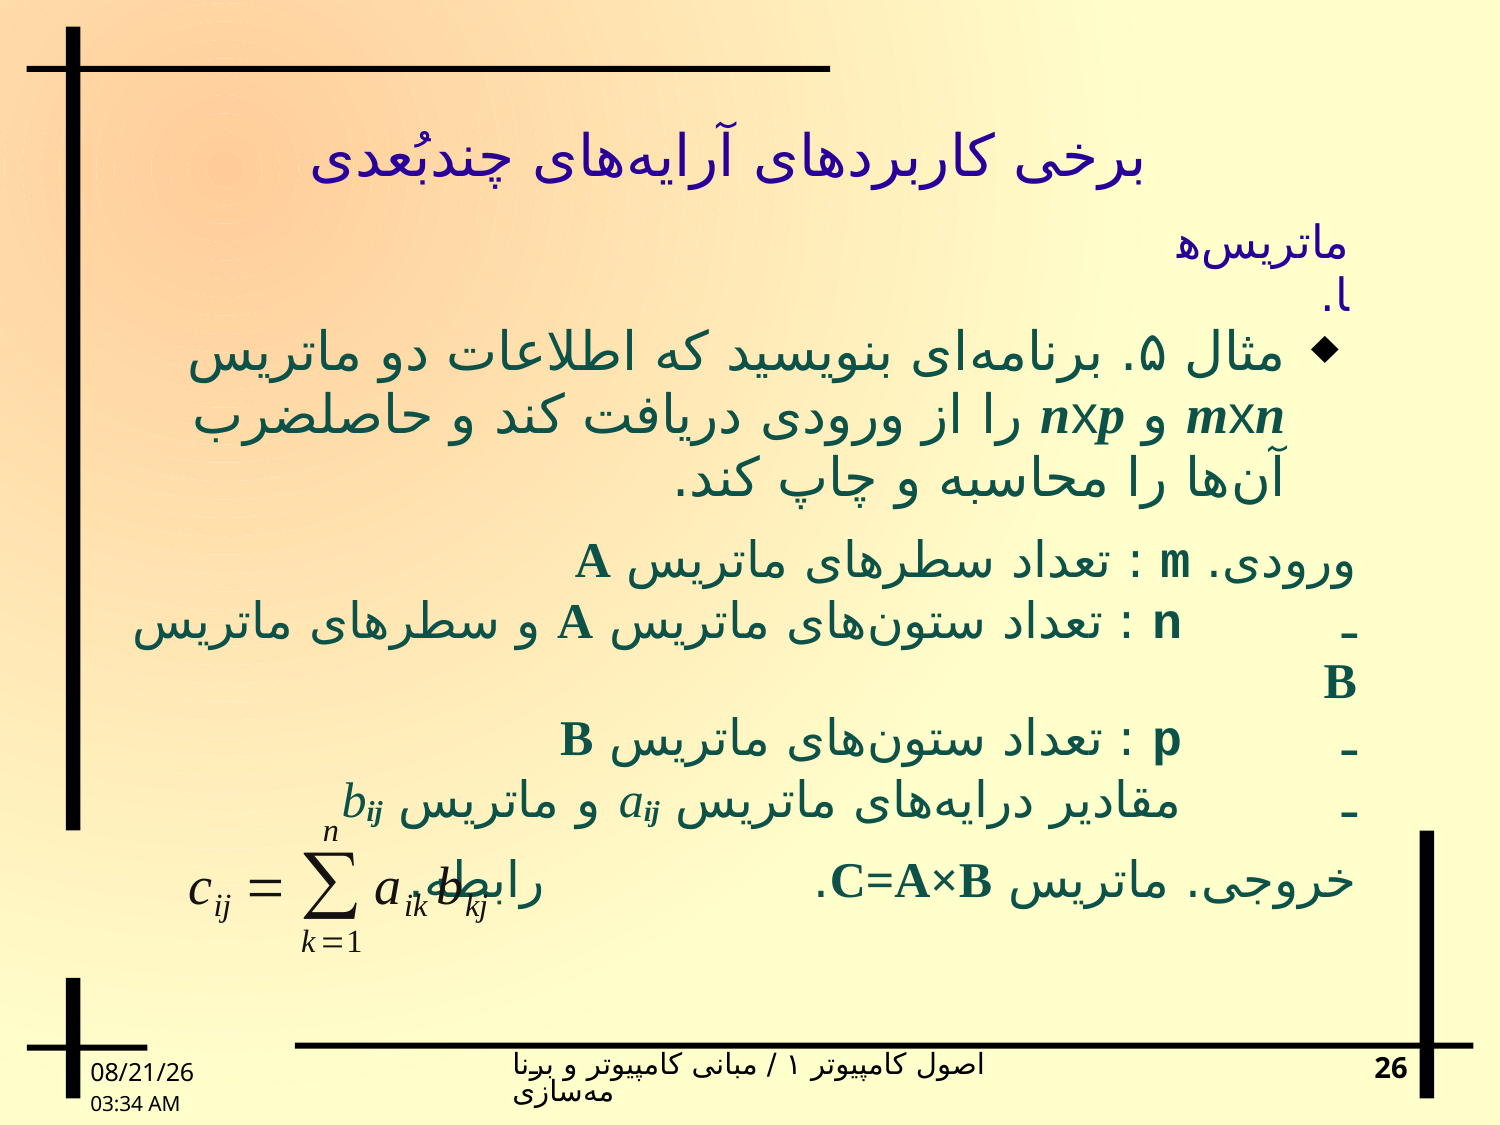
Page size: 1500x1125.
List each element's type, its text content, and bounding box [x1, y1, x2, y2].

title ماتریس‌ها. [1168, 209, 1350, 329]
chart [180, 813, 495, 959]
list مثال ۵. برنامه‌ای بنویسید که اطلاعات دو ماتریس mxn و nxp را از ورودی دریافت کند و حاصلضرب آن‌ها را محاسبه و چاپ کند. ورودی. m : تعداد سطرهای ماتریس A ـ n : تعداد ستون‌های ماتریس A و سطرهای ماتریس B ـ p : تعداد ستون‌های ماتریس B ـ مقادیر درایه‌های ماتریس aij و ماتریس bij خروجی. ماتریس C=A×B. رابطه. [98, 320, 1410, 935]
title برخی کاربردهای آرایه‌های چندبُعدی [113, 96, 1344, 217]
